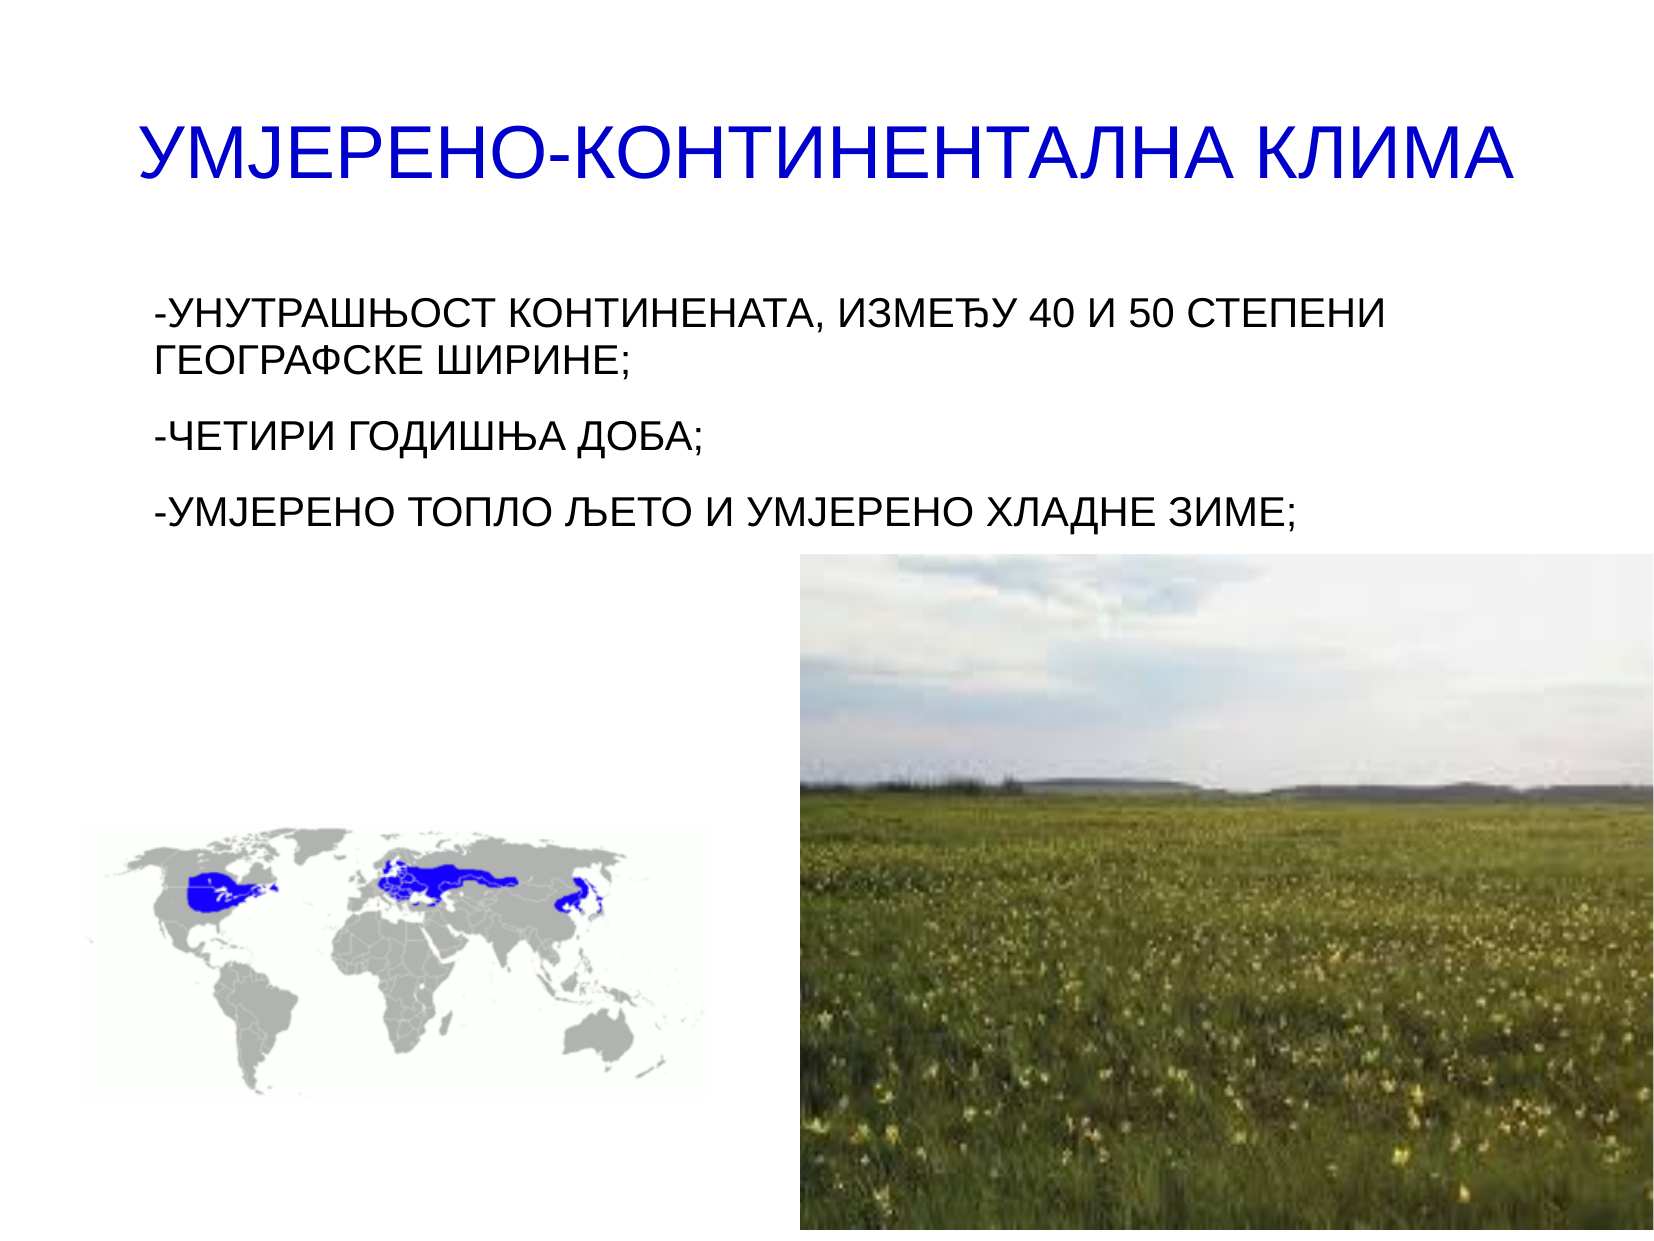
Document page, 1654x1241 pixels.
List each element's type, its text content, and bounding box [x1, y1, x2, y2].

picture [82, 824, 708, 1100]
list -УНУТРАШЊОСТ КОНТИНЕНАТА, ИЗМЕЂУ 40 И 50 СТЕПЕНИ ГЕОГРАФСКЕ ШИРИНЕ; -ЧЕТИРИ ГОДИШЊА ДОБА; -УМЈЕРЕНО ТОПЛО ЉЕТО И УМЈЕРЕНО ХЛАДНЕ ЗИМЕ; [82, 290, 1571, 1109]
title УМЈЕРЕНО-КОНТИНЕНТАЛНА КЛИМА [82, 49, 1571, 257]
picture [800, 554, 1654, 1231]
